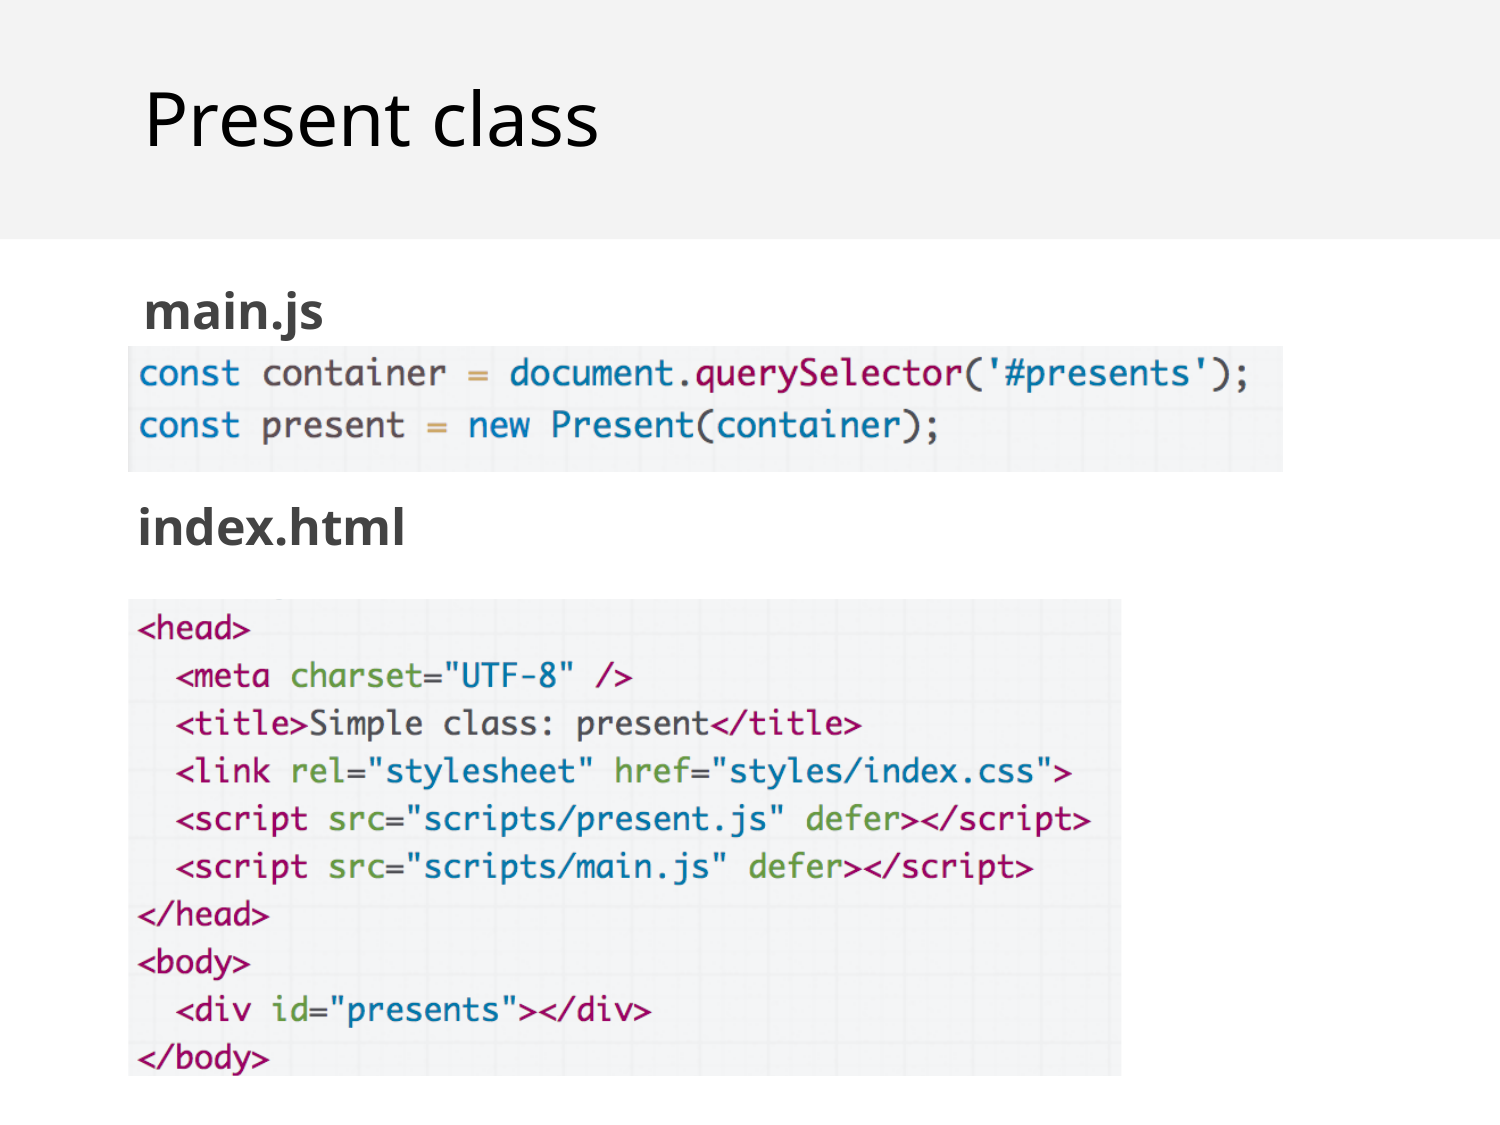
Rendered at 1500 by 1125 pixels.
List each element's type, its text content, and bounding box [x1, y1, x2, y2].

title Present class [128, 56, 1372, 183]
list main.js [128, 255, 408, 346]
picture [128, 346, 1283, 472]
picture [128, 599, 1122, 1076]
list index.html [122, 471, 532, 576]
